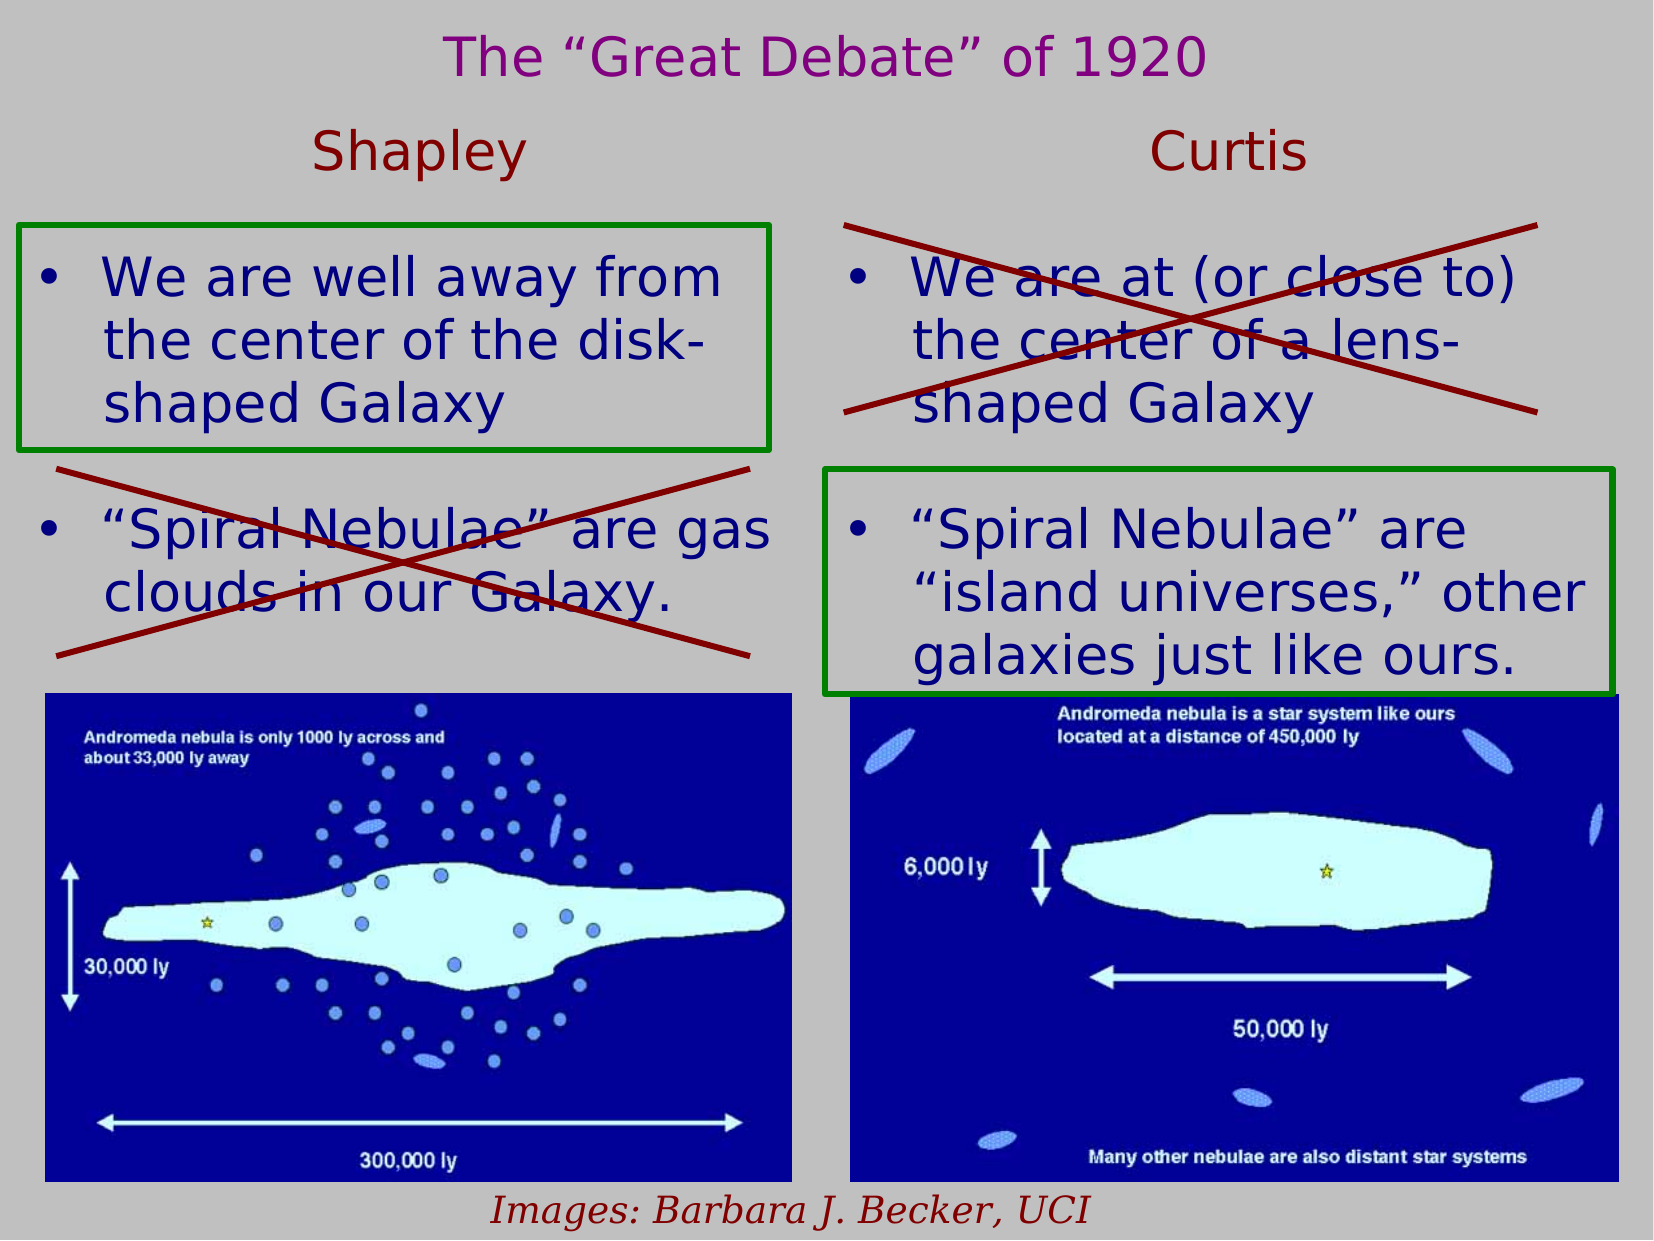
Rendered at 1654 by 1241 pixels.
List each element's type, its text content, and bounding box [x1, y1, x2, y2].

picture [850, 694, 1619, 1182]
text_box Images: Barbara J. Becker, UCI [475, 1181, 1107, 1240]
text_box Shapley • We are well away from the center of the disk-shaped Galaxy • “Spiral Nebulae” are gas clouds in our Galaxy. [162, 566, 645, 632]
text_box The “Great Debate” of 1920 [428, 18, 1225, 97]
text_box Shapley • We are well away from the center of the disk-shaped Galaxy • “Spiral Nebulae” are gas clouds in our Galaxy. [18, 112, 823, 632]
picture [45, 693, 792, 1182]
text_box Curtis • We are at (or close to) the center of a lens-shaped Galaxy • “Spiral Nebulae” are “island universes,” other galaxies just like ours. [828, 472, 1609, 691]
text_box Curtis • We are at (or close to) the center of a lens-shaped Galaxy • “Spiral Nebulae” are “island universes,” other galaxies just like ours. [827, 112, 1632, 695]
text_box Shapley • We are well away from the center of the disk-shaped Galaxy • “Spiral Nebulae” are gas clouds in our Galaxy. [22, 228, 766, 447]
